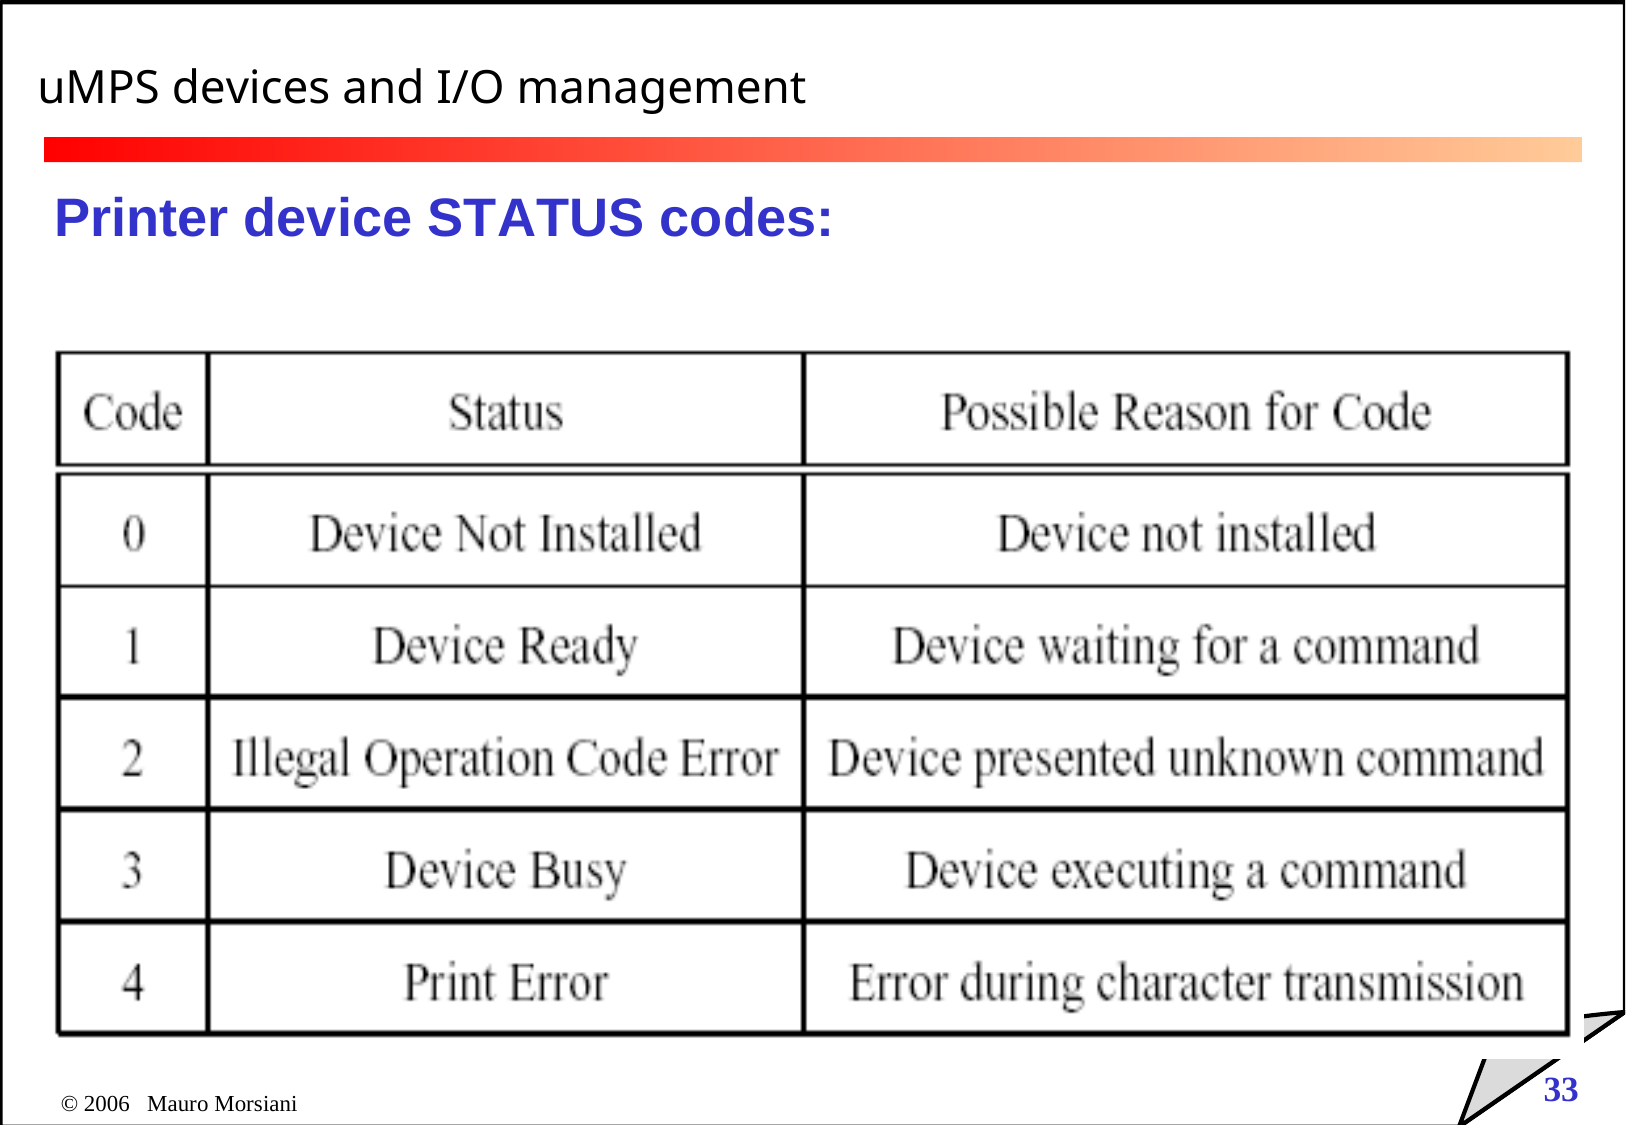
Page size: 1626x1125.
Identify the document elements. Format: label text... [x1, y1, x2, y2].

title uMPS devices and I/O management [37, 44, 1587, 130]
picture [46, 337, 1584, 1059]
list Printer device STATUS codes: [54, 187, 1557, 595]
